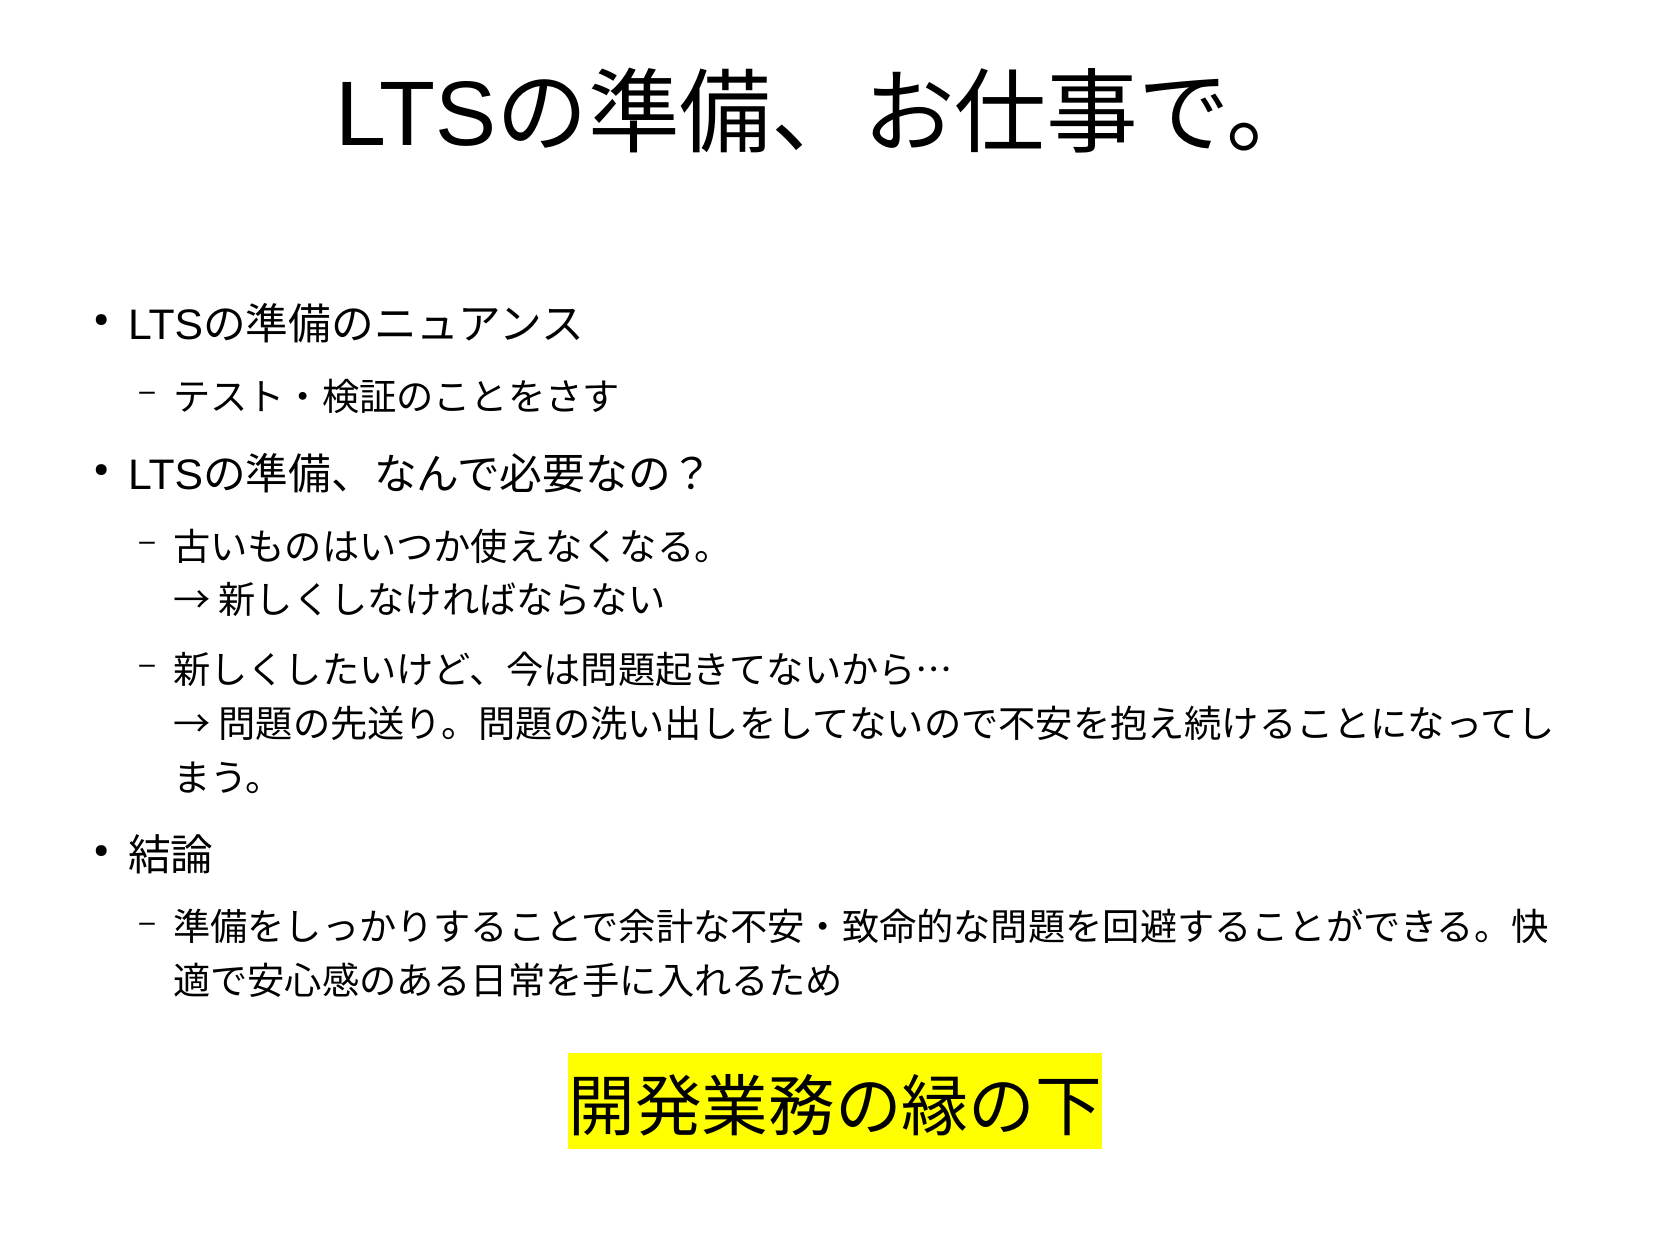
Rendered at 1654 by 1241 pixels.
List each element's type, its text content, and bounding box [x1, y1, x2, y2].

title LTSの準備、お仕事で。 [0, 2, 1654, 210]
text_box 開発業務の縁の下 [553, 1045, 1114, 1127]
list LTSの準備のニュアンス テスト・検証のことをさす LTSの準備、なんで必要なの？ 古いものはいつか使えなくなる。 → 新しくしなければならない 新しくしたいけど、今は問題起きてないから… → 問題の先送り。問題の洗い出しをしてないので不安を抱え続けることになってしまう。 結論 準備をしっかりすることで余計な不安・致命的な問題を回避することができる。快適で安心感のある日常を手に入れるため [82, 290, 1571, 1010]
